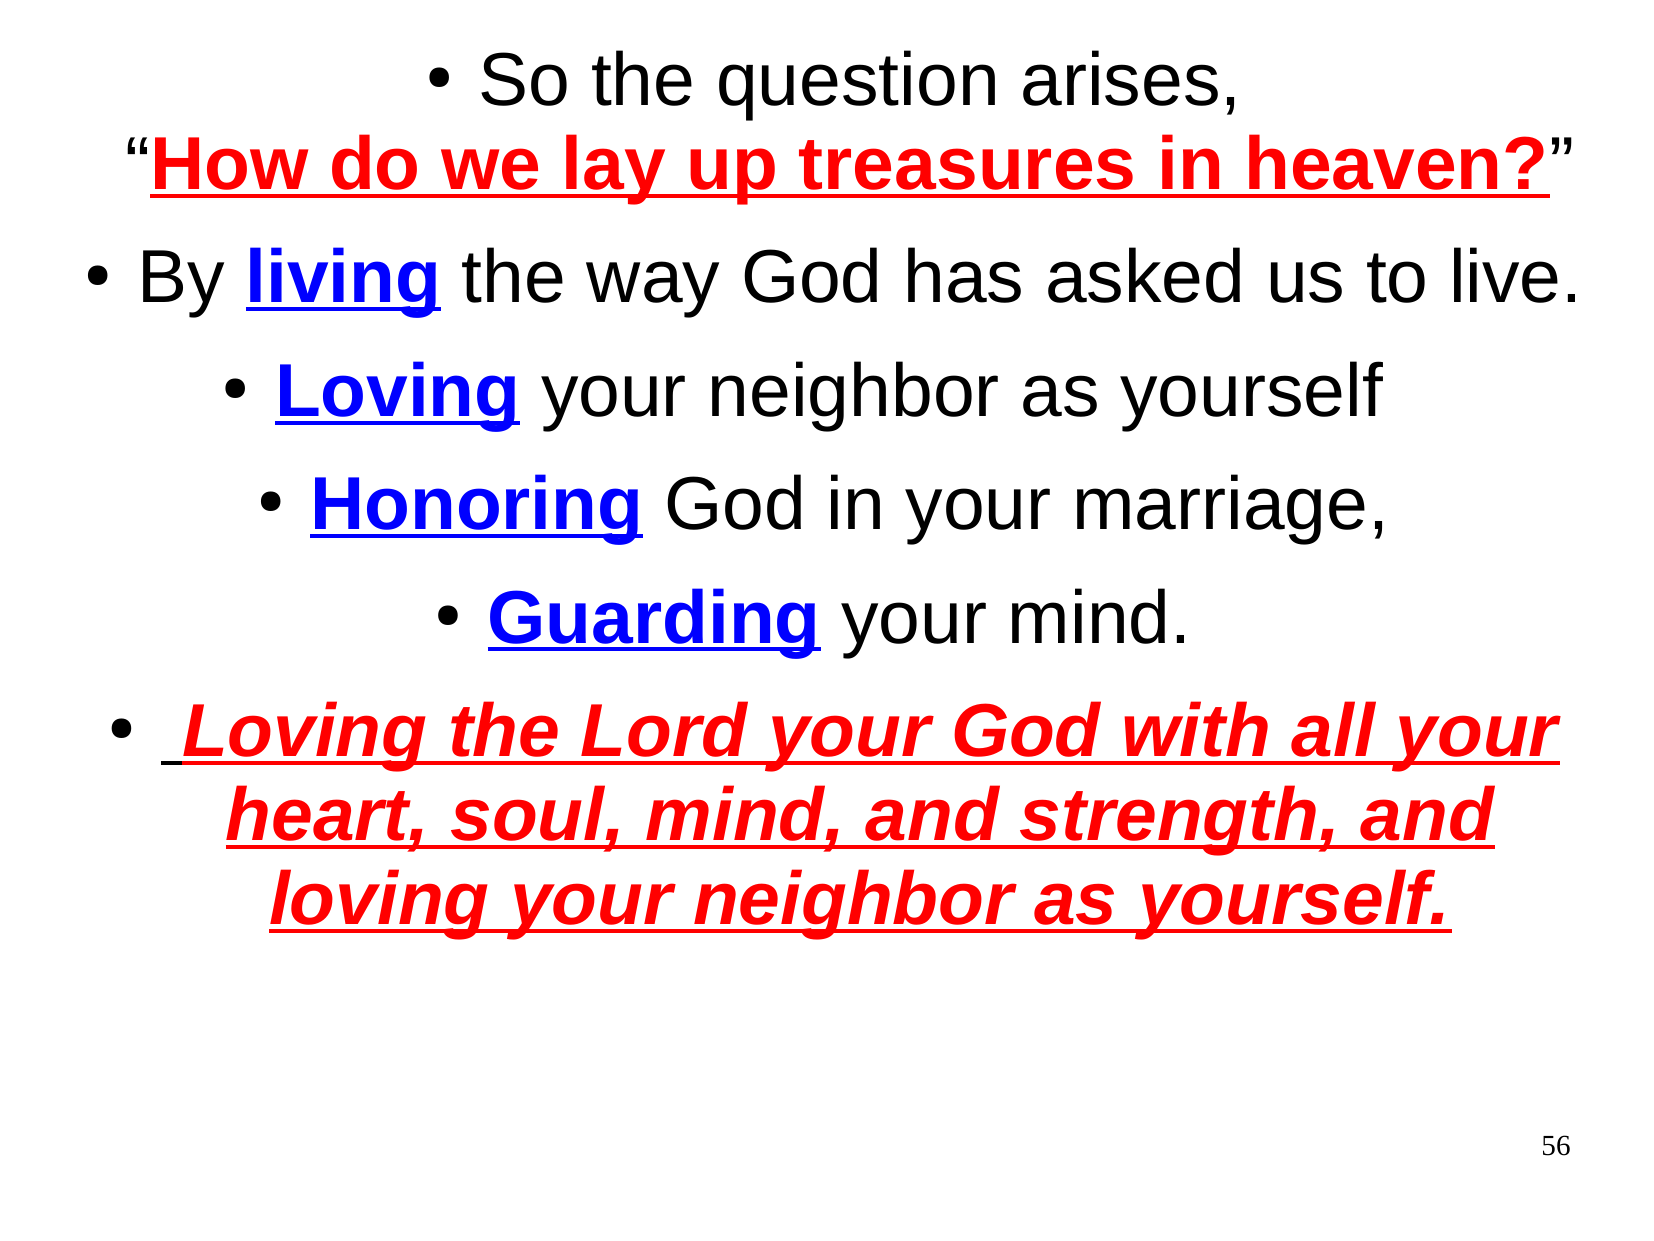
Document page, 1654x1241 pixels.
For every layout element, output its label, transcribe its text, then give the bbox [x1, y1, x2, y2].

list So the question arises, “How do we lay up treasures in heaven?” By living the way God has asked us to live. Loving your neighbor as yourself Honoring God in your marriage, Guarding your mind. Loving the Lord your God with all your heart, soul, mind, and strength, and loving your neighbor as yourself. [37, 37, 1613, 1238]
